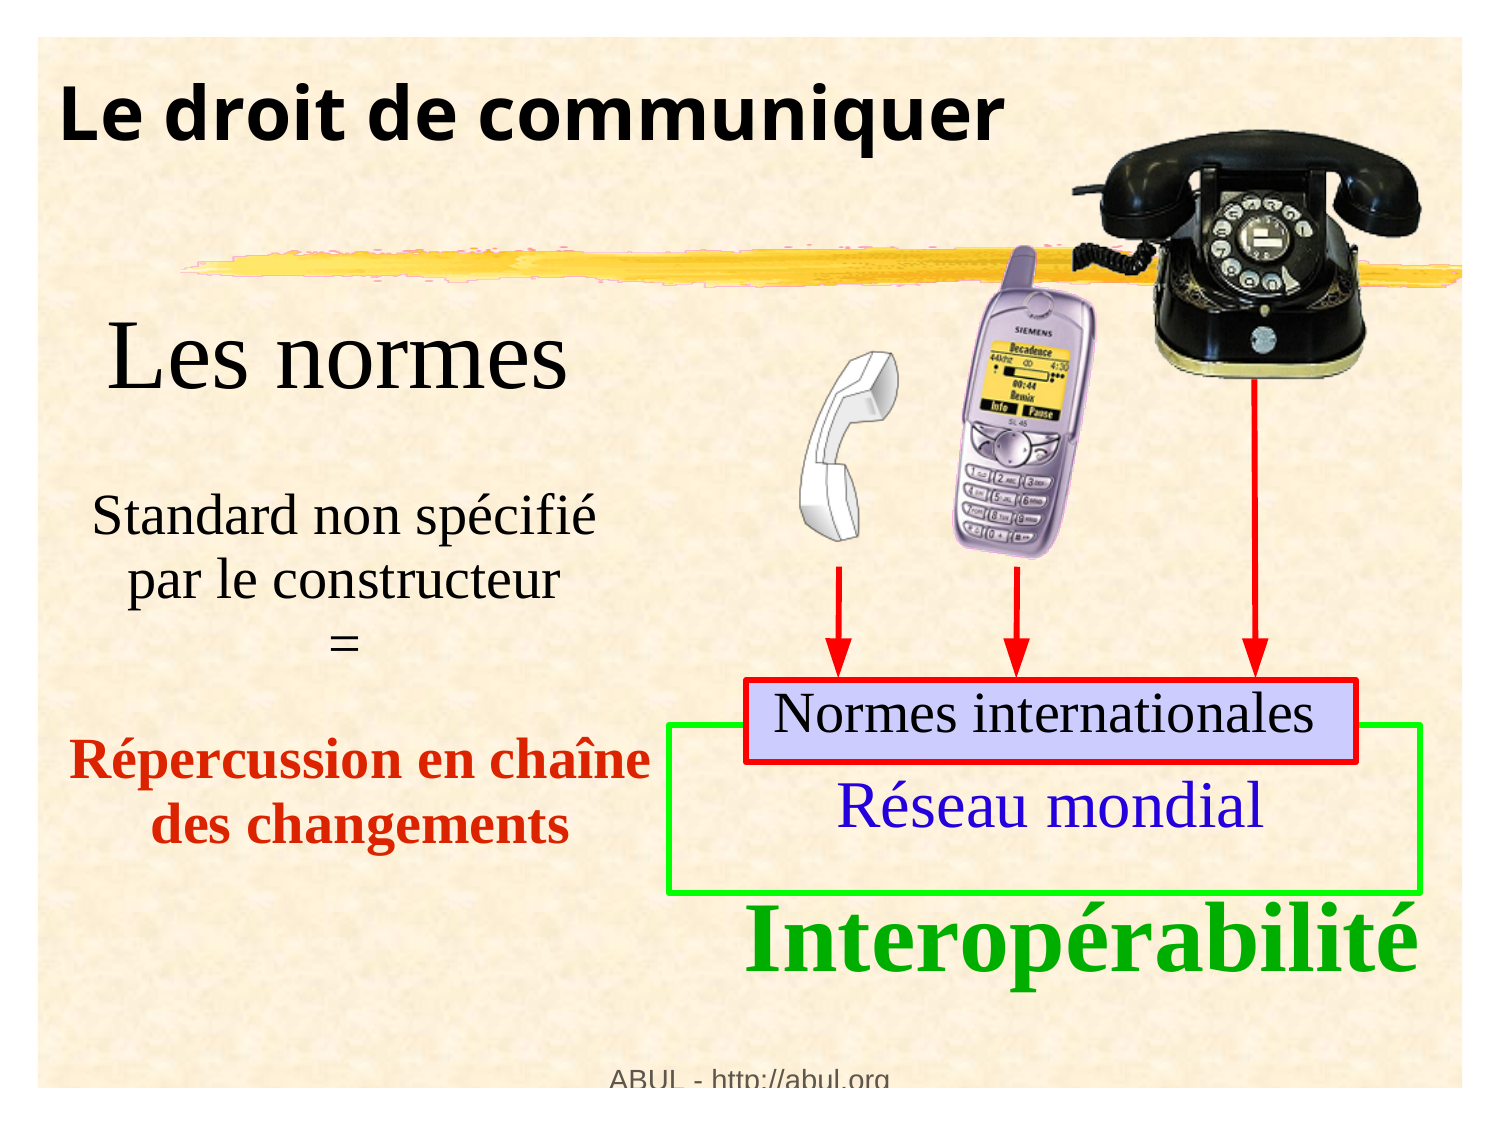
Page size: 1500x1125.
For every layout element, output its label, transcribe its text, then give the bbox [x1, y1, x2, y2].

picture [633, 1072, 642, 1078]
picture [732, 1076, 737, 1088]
text_box Répercussion en chaîne des changements [69, 726, 652, 903]
text_box [746, 680, 1356, 763]
picture [612, 1084, 624, 1088]
picture [806, 1076, 813, 1088]
text_box Standard non spécifié par le constructeur = [91, 482, 598, 725]
text_box Interopérabilité [743, 882, 1421, 1034]
picture [748, 1076, 755, 1088]
text_box Les normes [106, 299, 572, 438]
picture [37, 37, 1463, 1088]
text_box Le droit de communiquer [57, 51, 1129, 172]
picture [614, 1073, 621, 1082]
picture [716, 1076, 723, 1088]
picture [633, 1081, 643, 1088]
text_box Réseau mondial [836, 767, 1266, 849]
picture [852, 1076, 860, 1088]
text_box Normes internationales [773, 680, 1333, 761]
picture [788, 1082, 795, 1088]
picture [878, 1076, 886, 1088]
